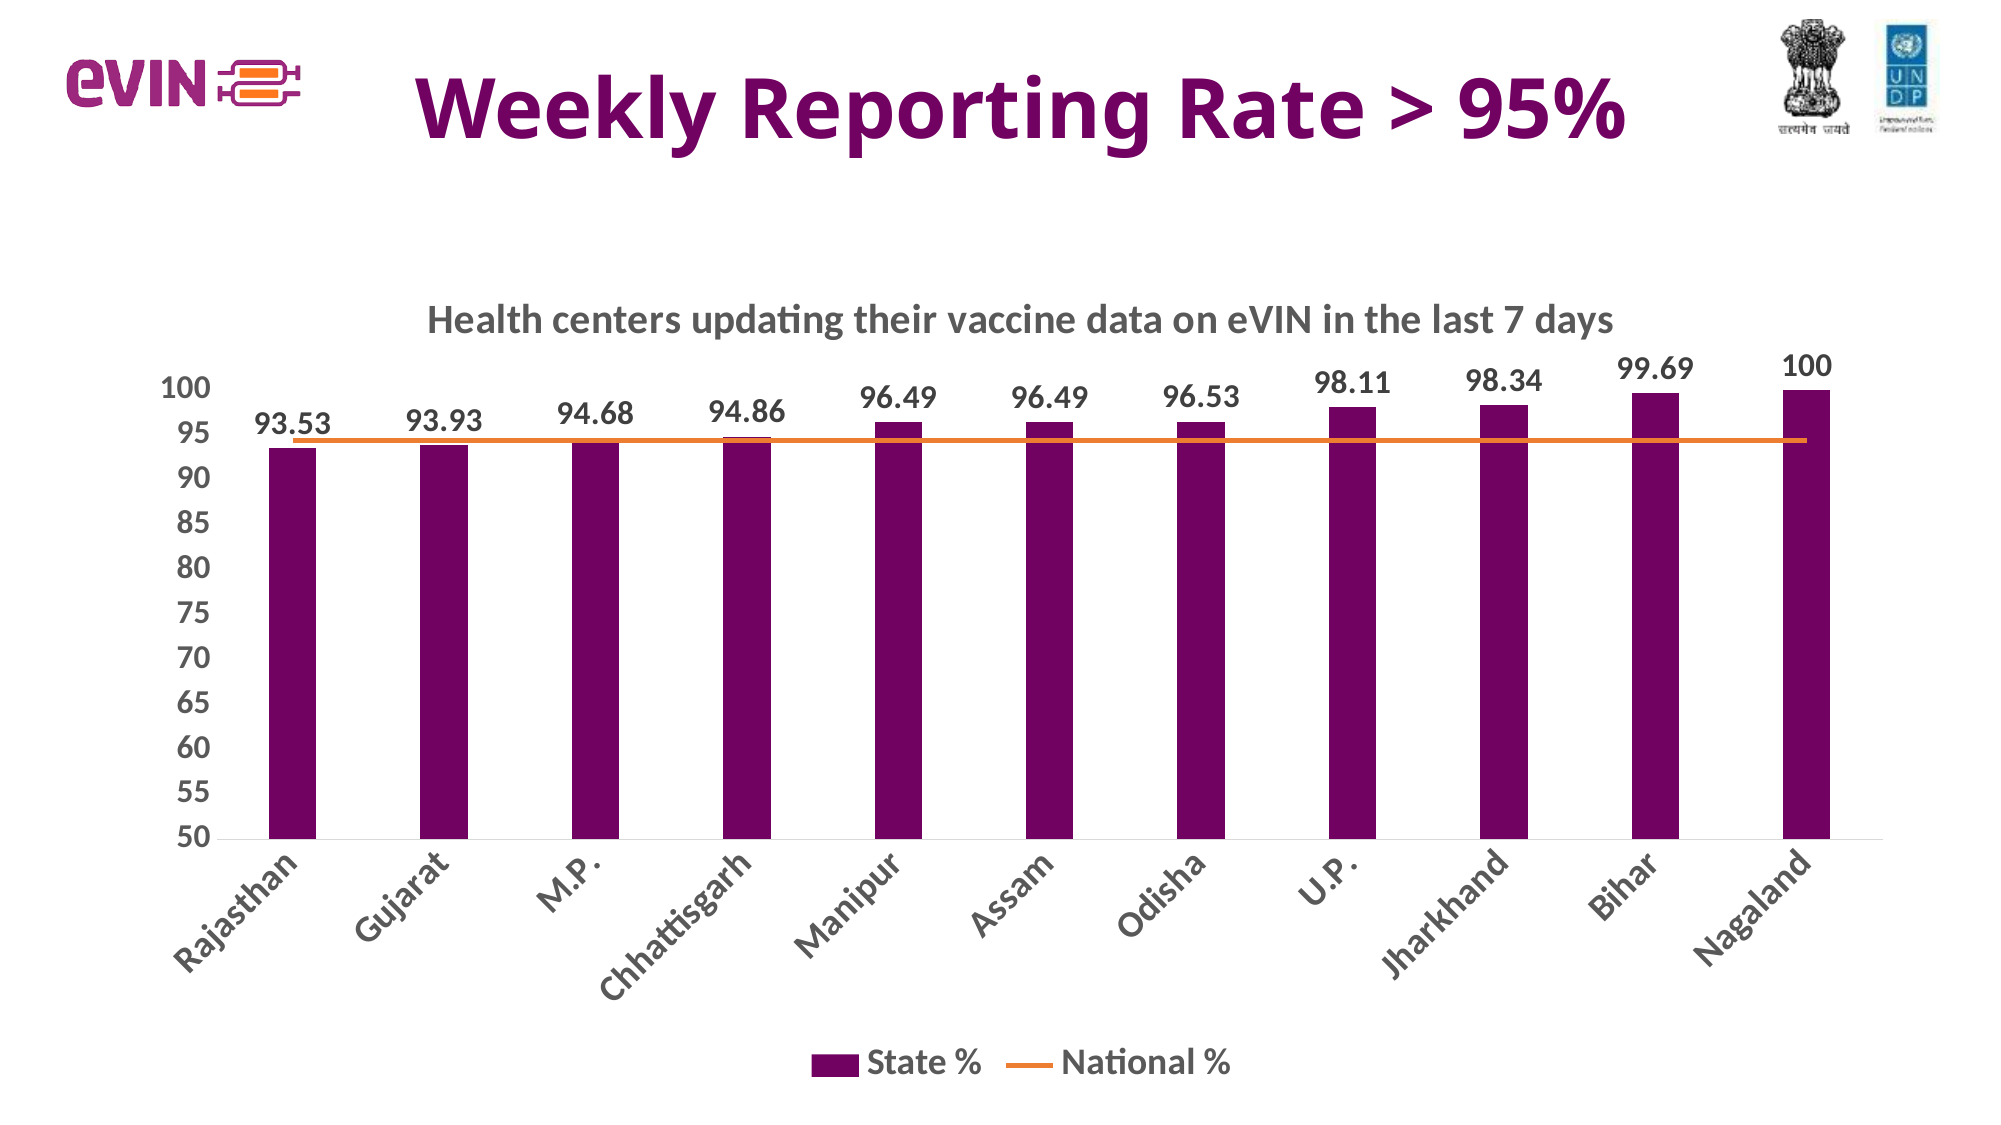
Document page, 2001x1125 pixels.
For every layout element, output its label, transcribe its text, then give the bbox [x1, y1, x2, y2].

picture [55, 47, 311, 116]
chart [123, 265, 1919, 1093]
picture [1874, 19, 1940, 139]
text_box Weekly Reporting Rate > 95% [311, 47, 1733, 163]
picture [1778, 19, 1850, 134]
